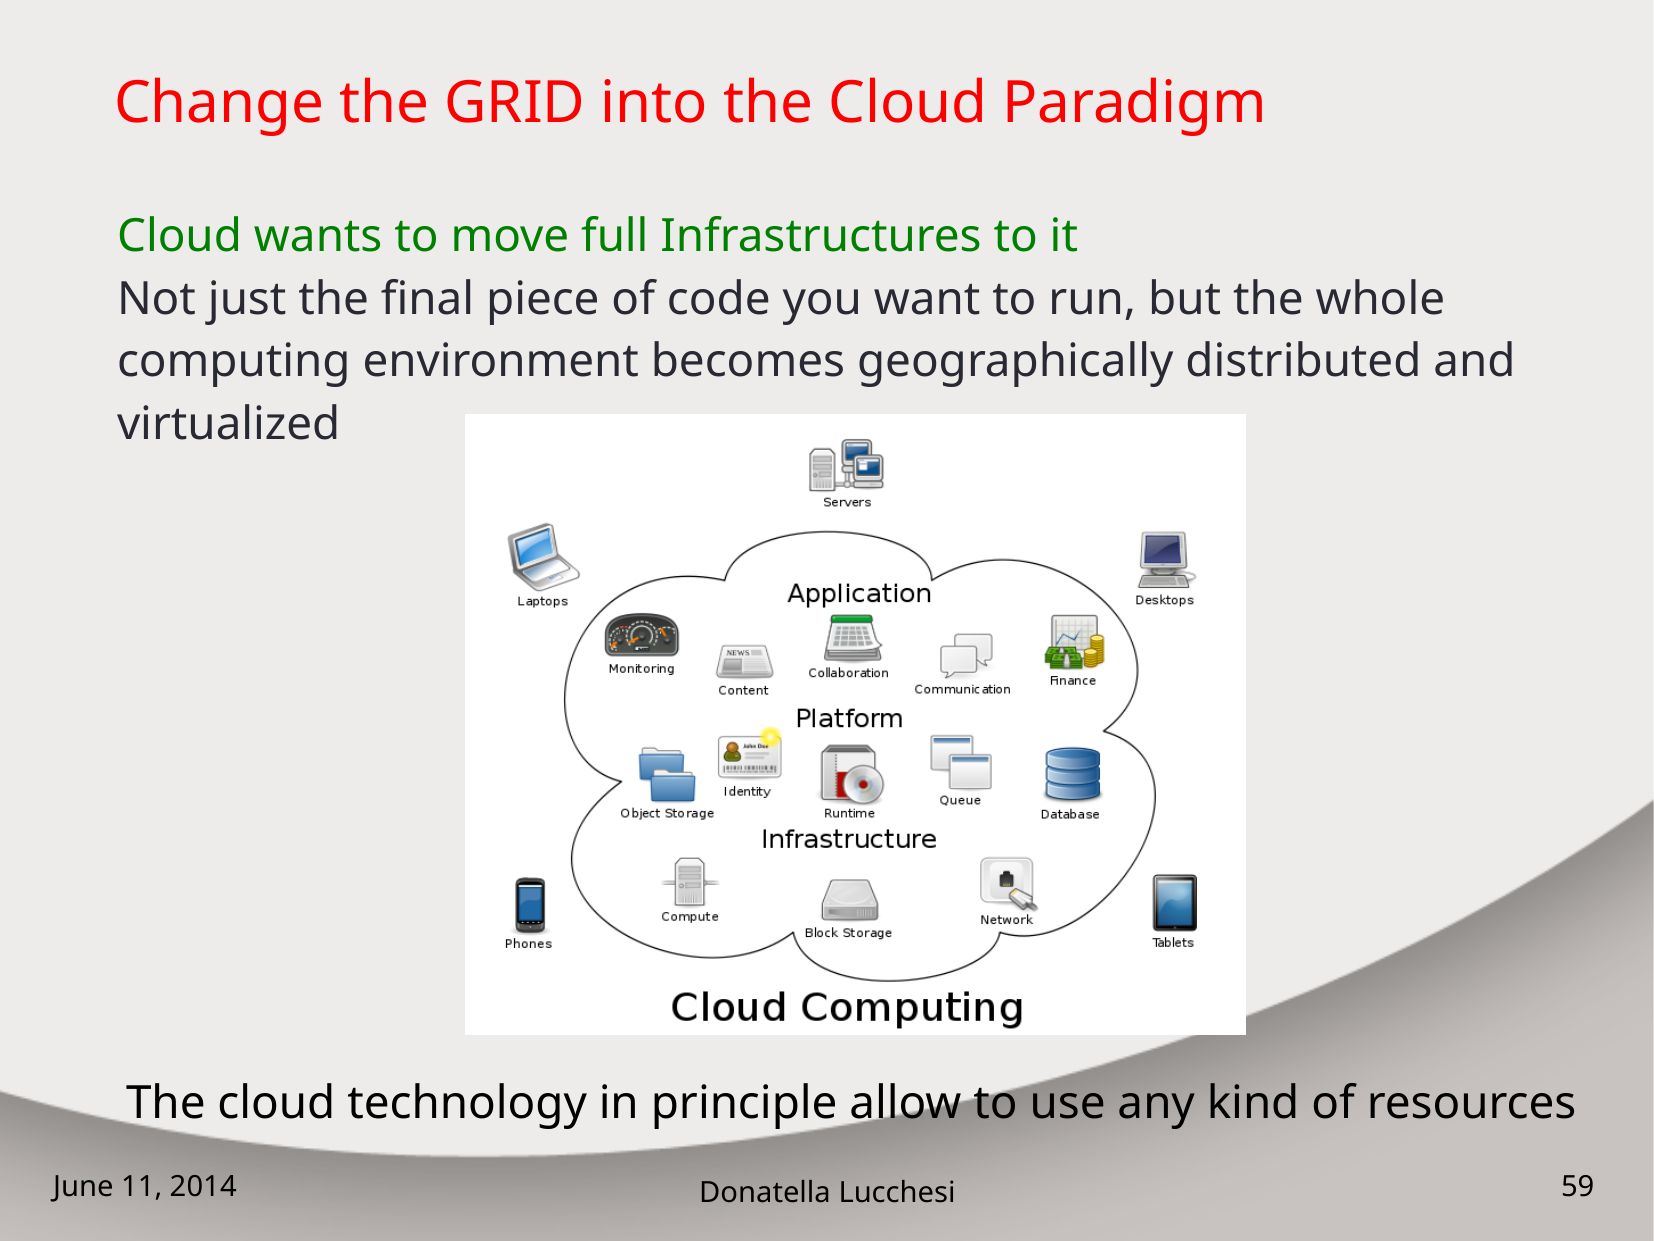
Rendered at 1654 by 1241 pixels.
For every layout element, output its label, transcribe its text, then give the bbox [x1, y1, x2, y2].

text_box Change the GRID into the Cloud Paradigm [99, 53, 1259, 150]
picture [0, 0, 1654, 1241]
text_box Cloud wants to move full Infrastructures to it Not just the final piece of code you want to run, but the whole computing environment becomes geographically distributed and virtualized [102, 195, 1491, 466]
text_box The cloud technology in principle allow to use any kind of resources [111, 1062, 1584, 1141]
